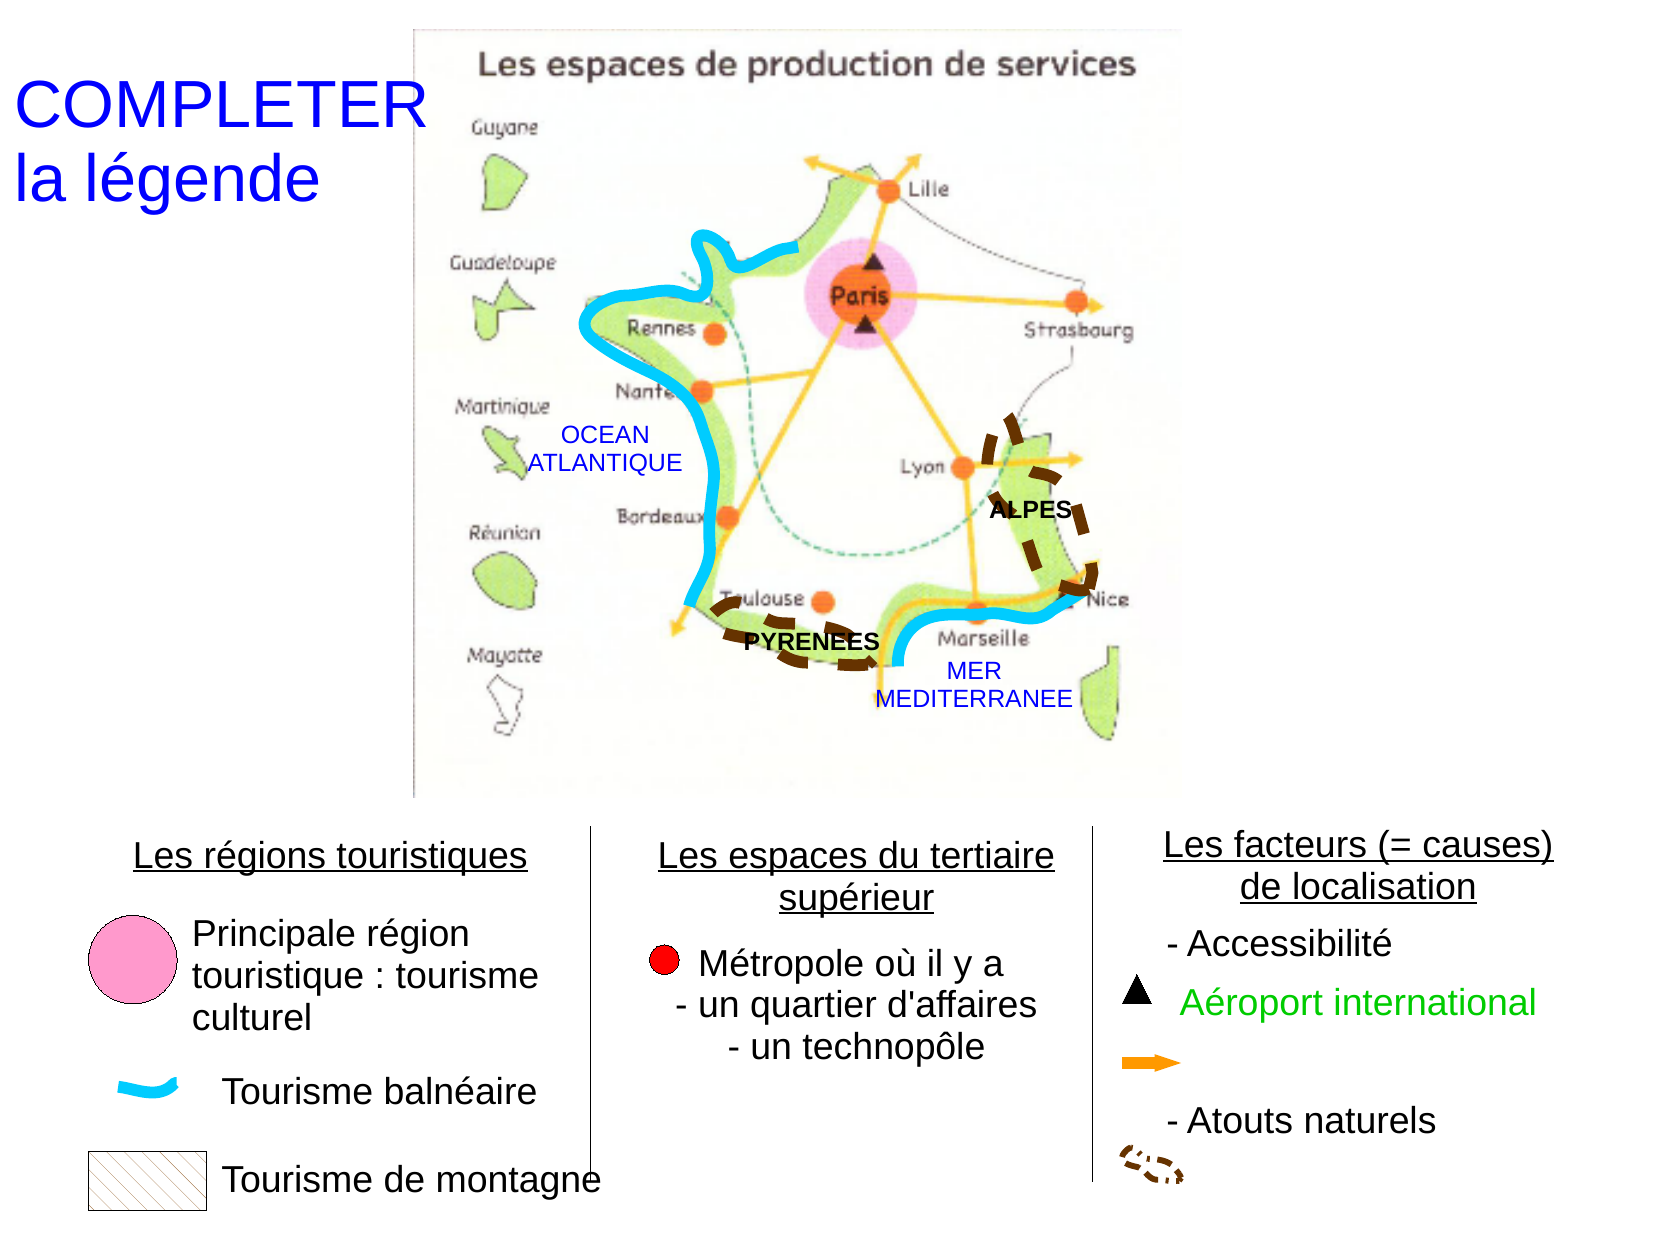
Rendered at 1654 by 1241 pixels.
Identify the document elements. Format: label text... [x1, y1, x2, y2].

text_box OCEAN ATLANTIQUE [501, 413, 709, 485]
text_box Tourisme de montagne [207, 1151, 621, 1209]
text_box [88, 1151, 207, 1211]
text_box MER MEDITERRANEE [856, 649, 1093, 737]
picture [413, 29, 1182, 798]
text_box Tourisme balnéaire [206, 1062, 621, 1120]
text_box Métropole où il y a - un quartier d'affaires - un technopôle [620, 934, 1093, 1076]
text_box Les espaces du tertiaire supérieur [620, 826, 1092, 926]
text_box Les régions touristiques [118, 826, 590, 884]
text_box ALPES [974, 488, 1182, 533]
text_box - Atouts naturels [1151, 1092, 1565, 1150]
text_box - Accessibilité [1151, 915, 1565, 973]
text_box COMPLETER la légende [0, 59, 473, 224]
text_box Aéroport international [1122, 974, 1595, 1032]
text_box [88, 915, 177, 1004]
text_box Les facteurs (= causes) de localisation [1122, 816, 1595, 916]
text_box PYRENEES [708, 620, 916, 664]
text_box Principale région touristique : tourisme culturel [177, 905, 650, 1046]
